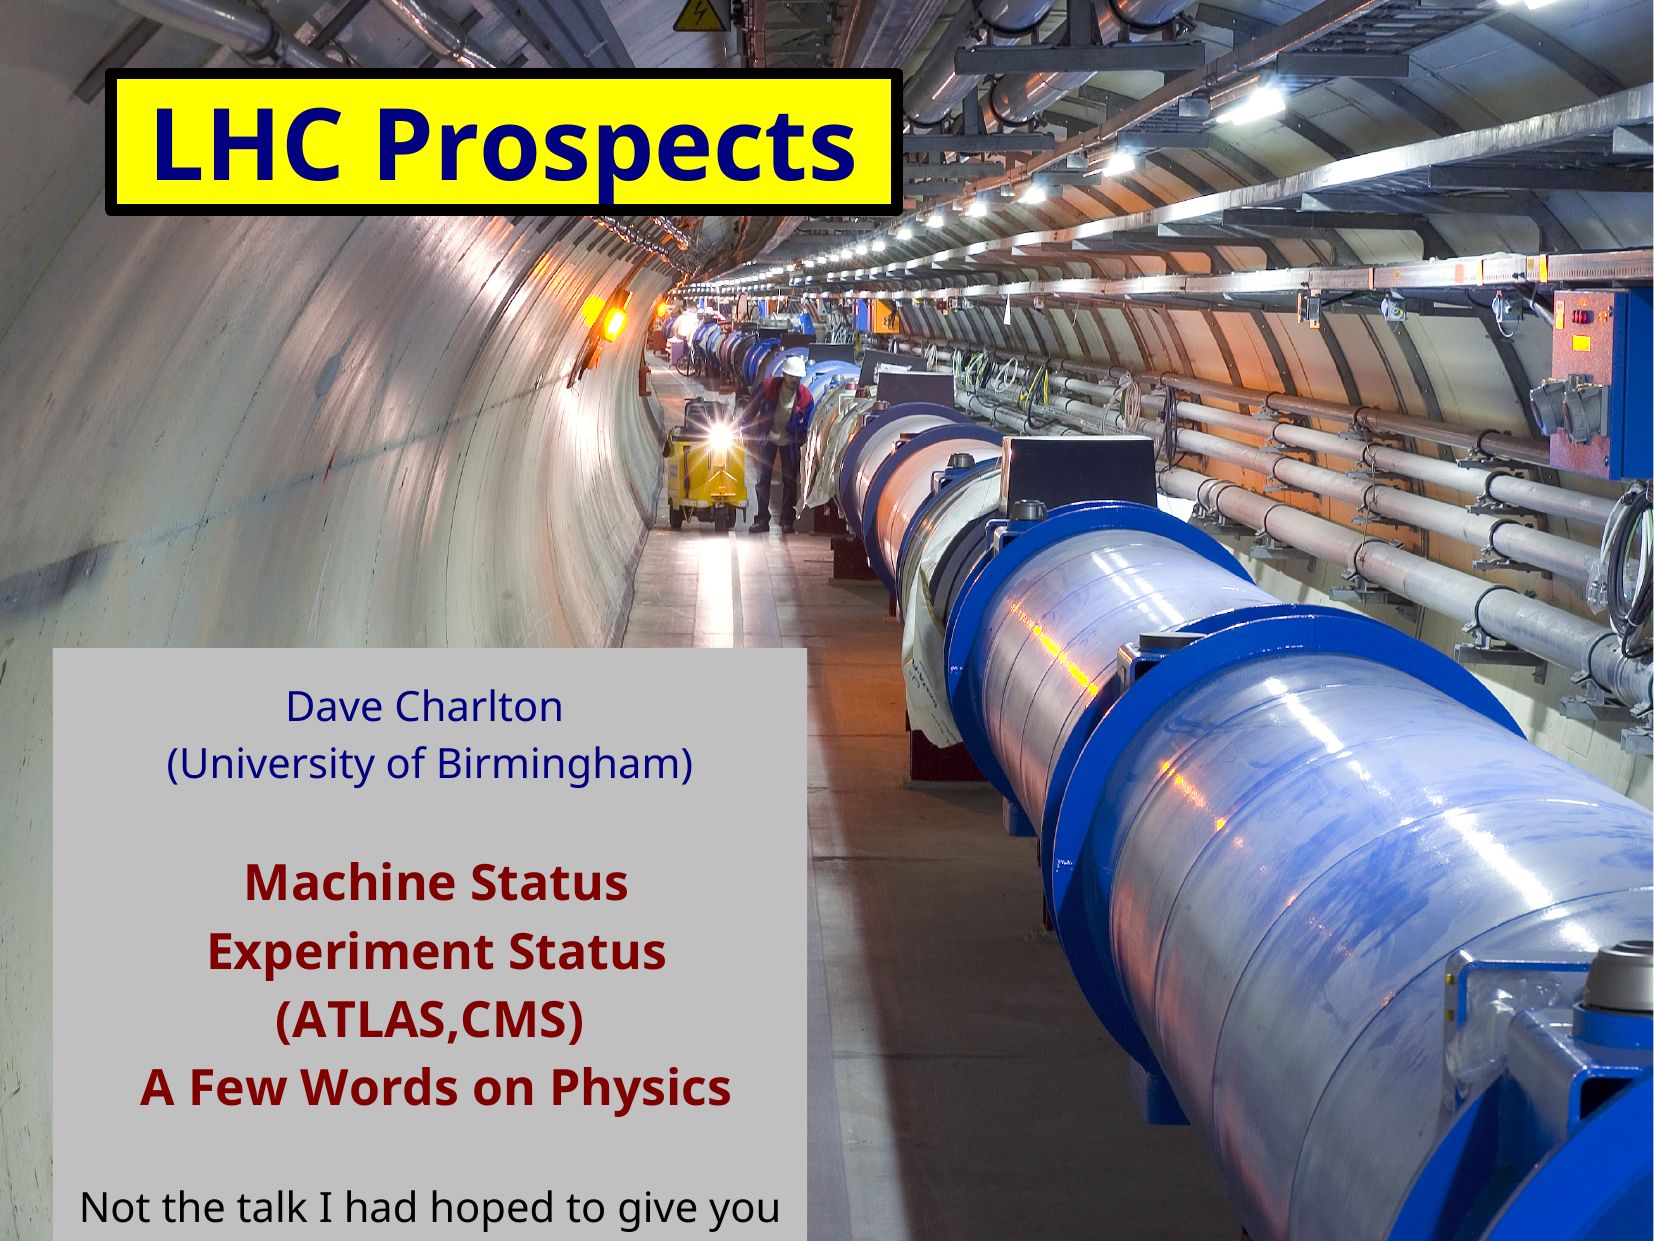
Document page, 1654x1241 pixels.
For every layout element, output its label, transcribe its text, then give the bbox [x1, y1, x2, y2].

title LHC Prospects [110, 83, 897, 200]
text_box Dave Charlton (University of Birmingham) Machine Status Experiment Status (ATLAS,CMS) A Few Words on Physics Not the talk I had hoped to give you today [52, 648, 808, 1224]
picture [0, 0, 1654, 1241]
